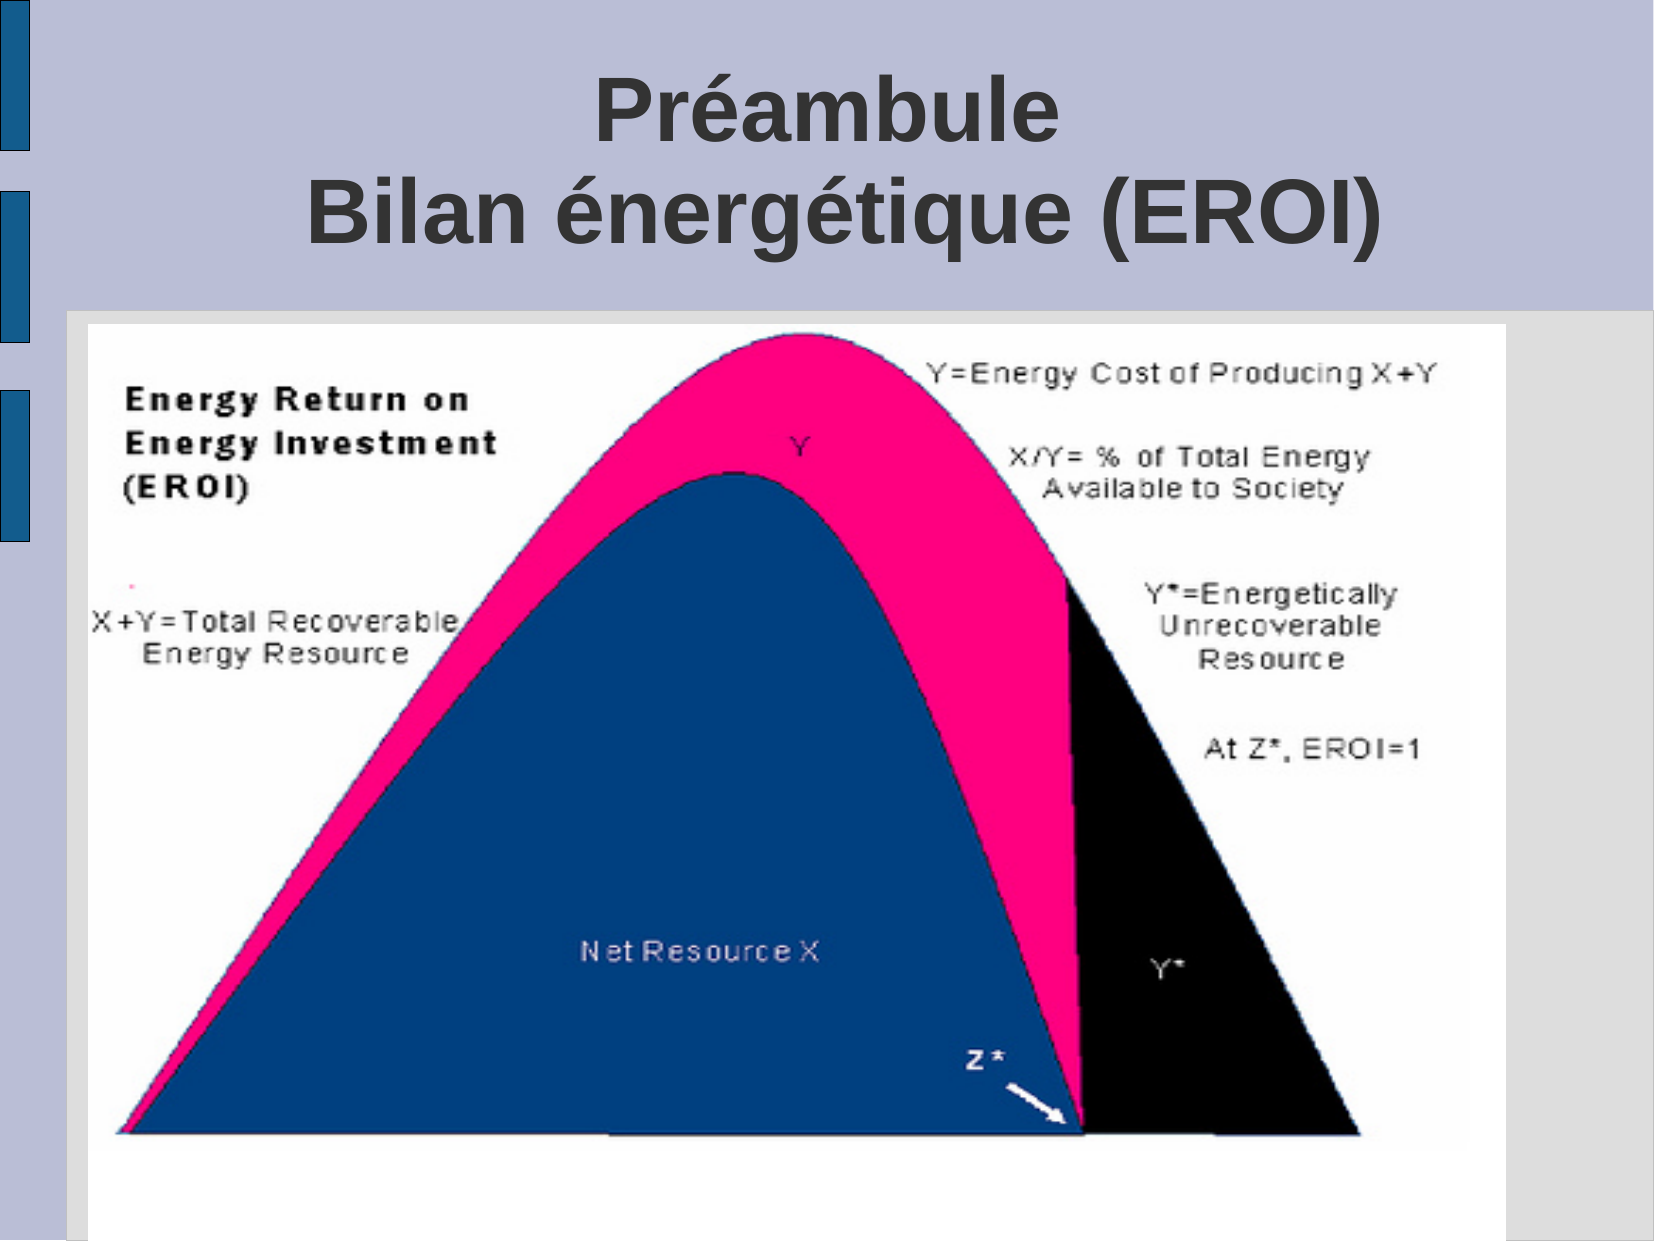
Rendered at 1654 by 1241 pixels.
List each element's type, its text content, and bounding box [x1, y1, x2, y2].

picture [88, 324, 1506, 1241]
title Préambule Bilan énergétique (EROI) [121, 57, 1534, 265]
